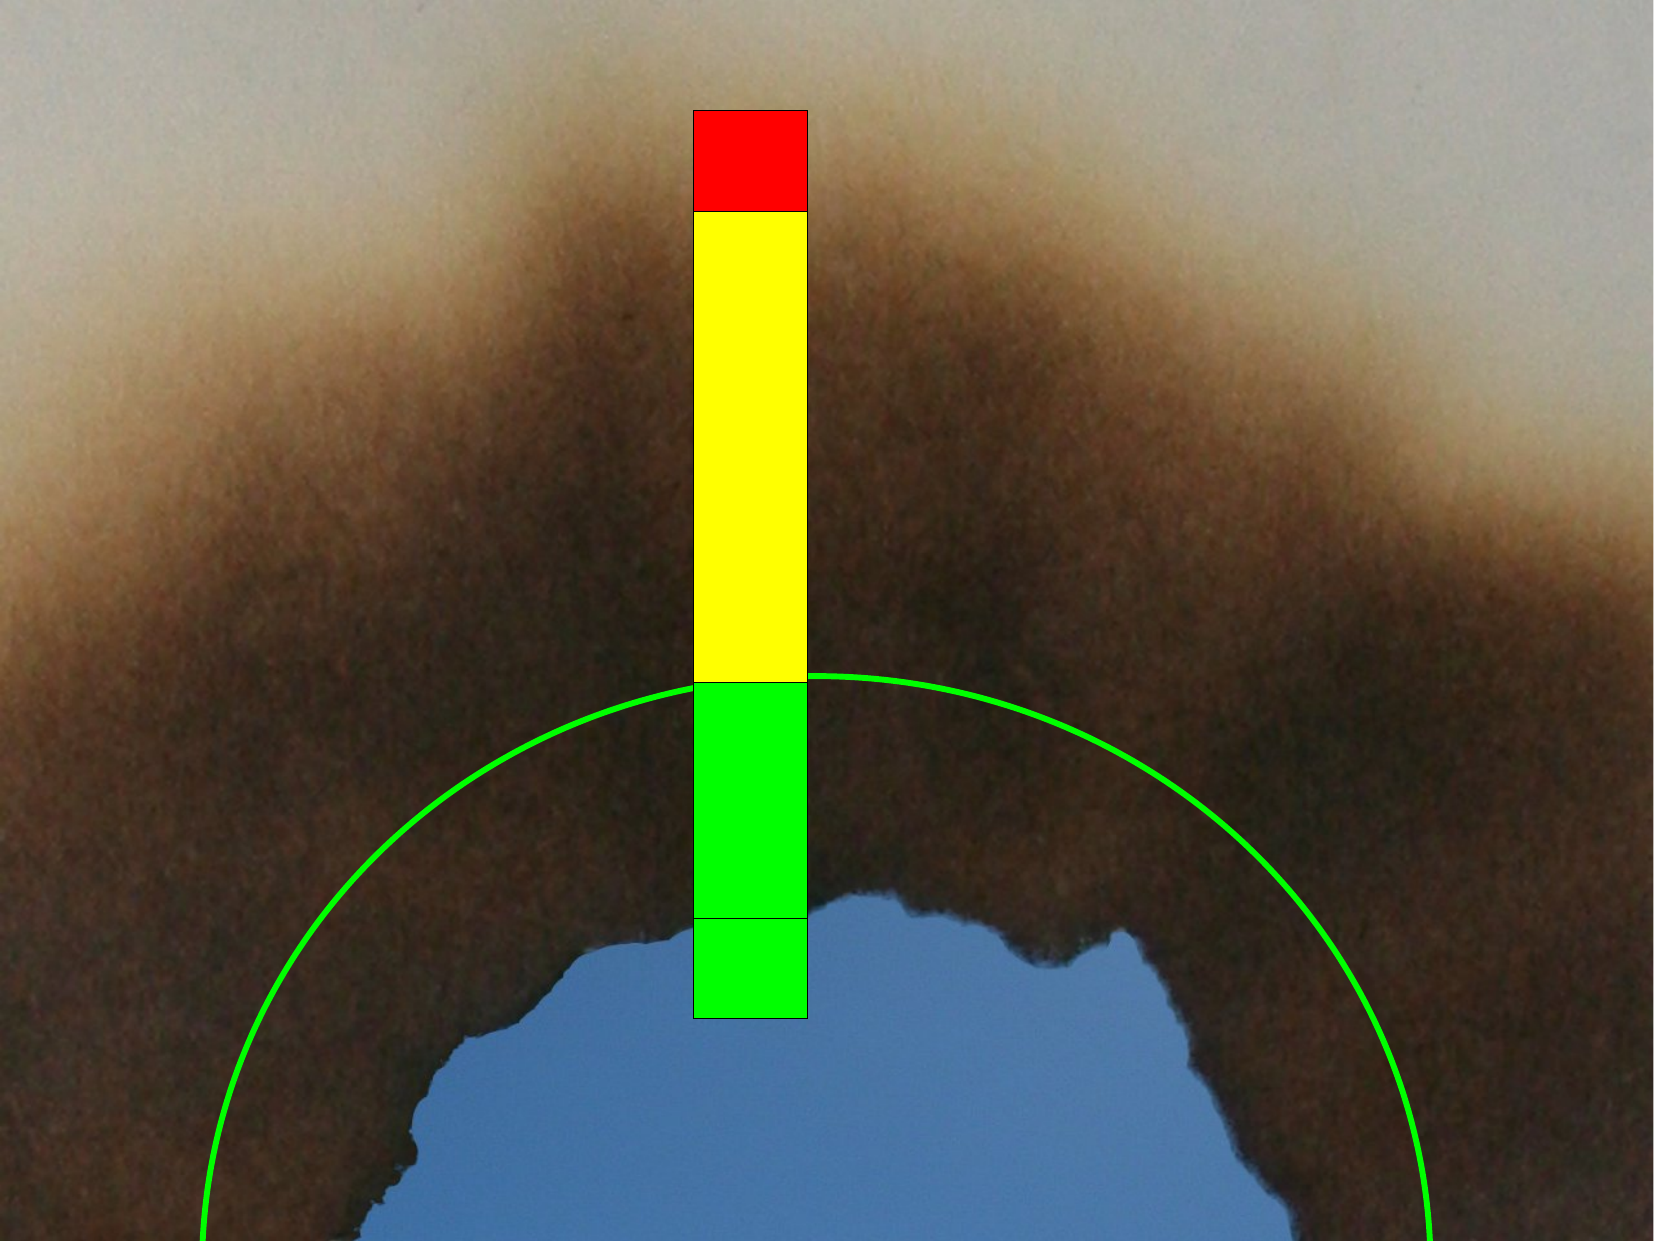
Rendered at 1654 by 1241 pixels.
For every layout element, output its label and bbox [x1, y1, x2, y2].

picture [0, 0, 1654, 1241]
picture [206, 680, 1426, 1241]
text_box [693, 110, 808, 1019]
